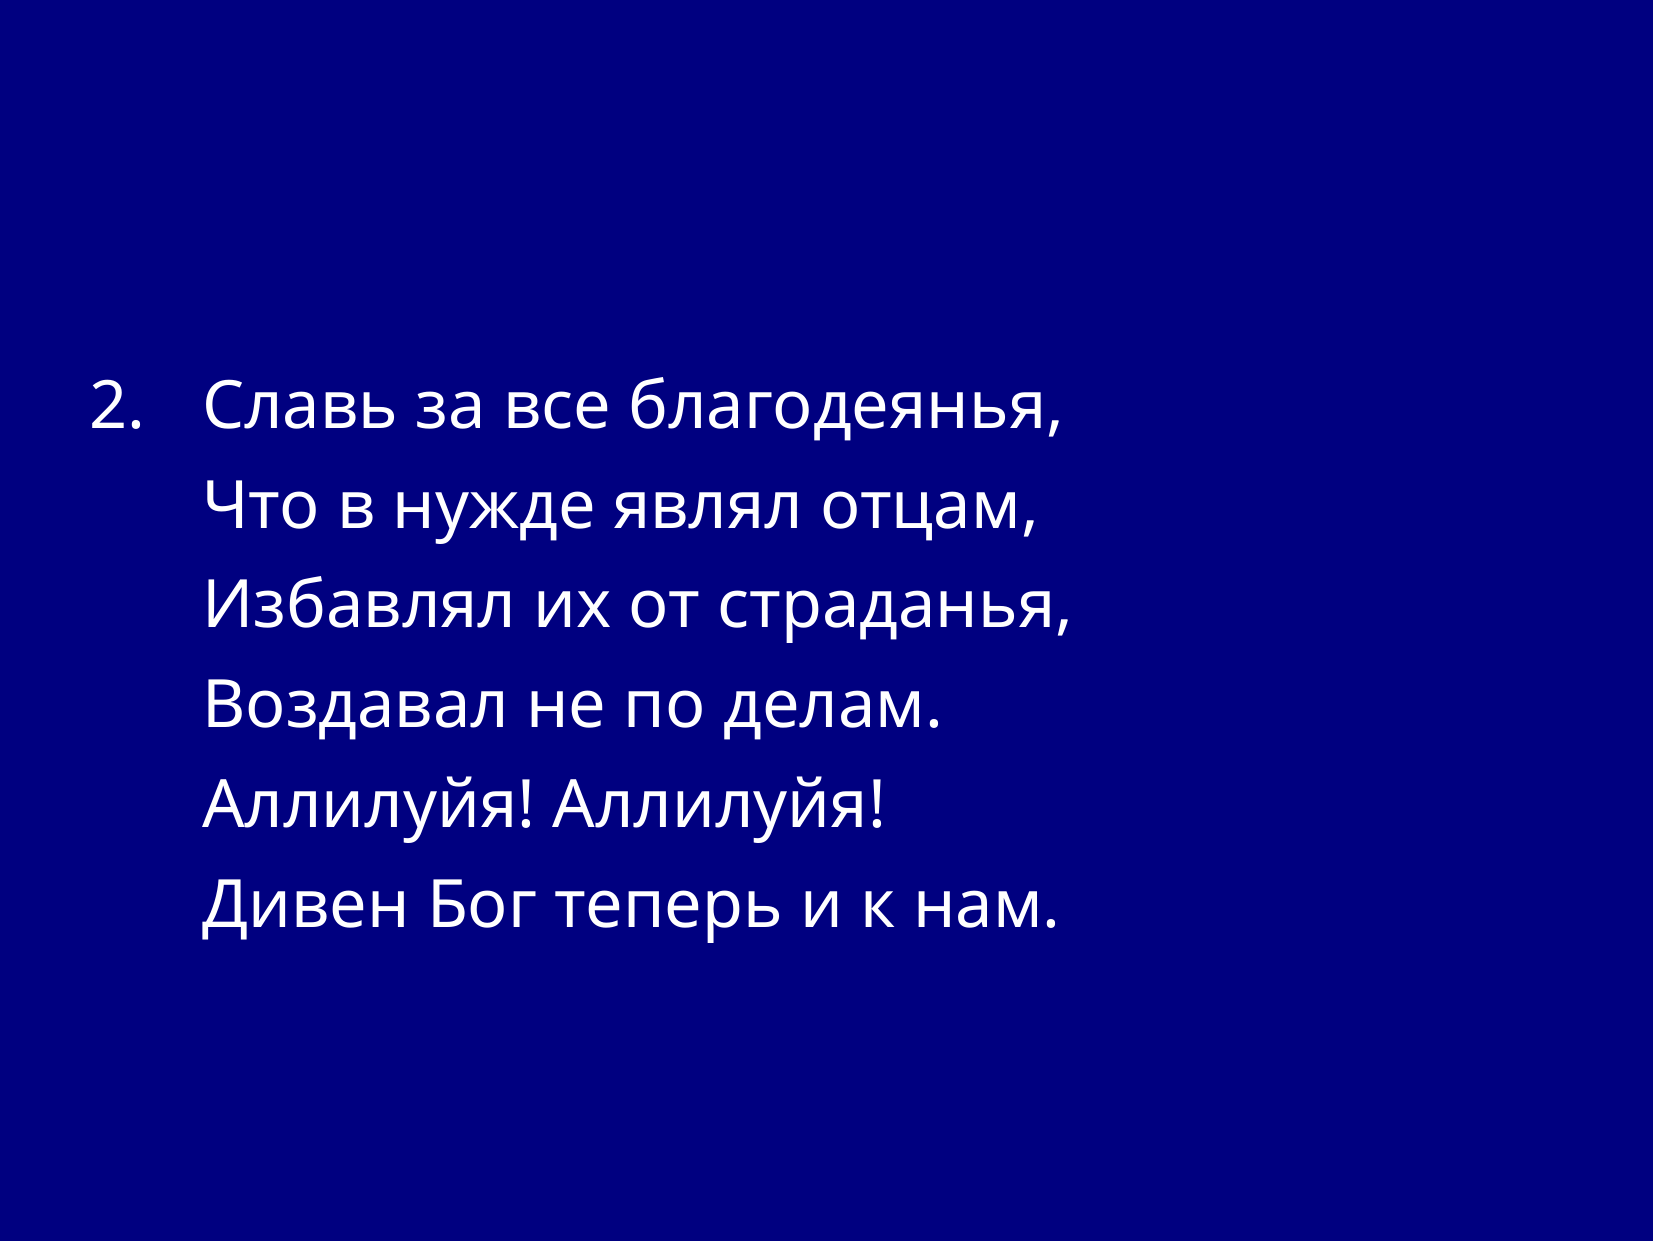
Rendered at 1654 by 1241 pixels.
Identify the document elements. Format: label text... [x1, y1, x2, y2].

text_box 2. Славь за все благодеянья, Что в нужде являл отцам, Избавлял их от страданья, Воздавал не по делам. Аллилуйя! Аллилуйя! Дивен Бог теперь и к нам. [75, 150, 1576, 1163]
